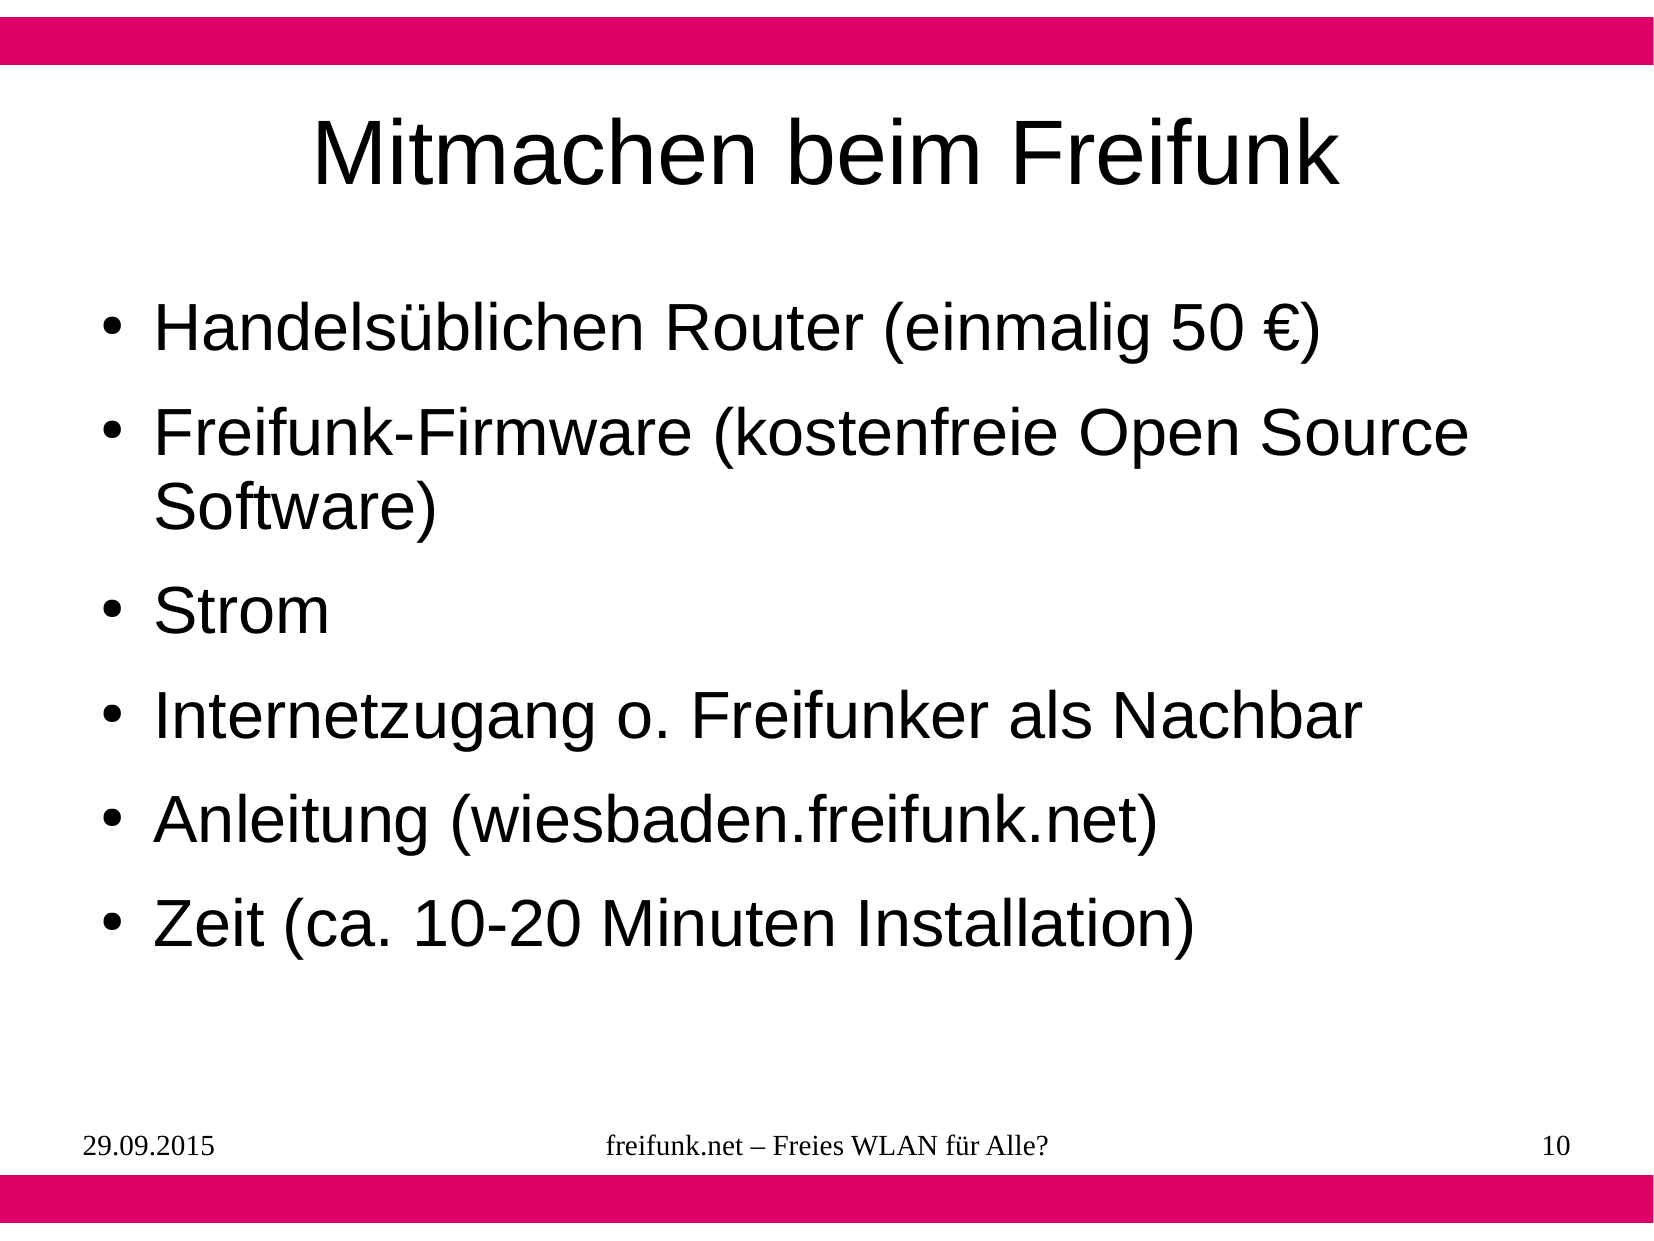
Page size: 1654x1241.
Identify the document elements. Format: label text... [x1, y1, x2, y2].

picture [0, 17, 1654, 65]
list Handelsüblichen Router (einmalig 50 €) Freifunk-Firmware (kostenfreie Open Source Software) Strom Internetzugang o. Freifunker als Nachbar Anleitung (wiesbaden.freifunk.net) Zeit (ca. 10-20 Minuten Installation) [82, 290, 1538, 1010]
title Mitmachen beim Freifunk [82, 65, 1571, 257]
picture [0, 1175, 1654, 1223]
